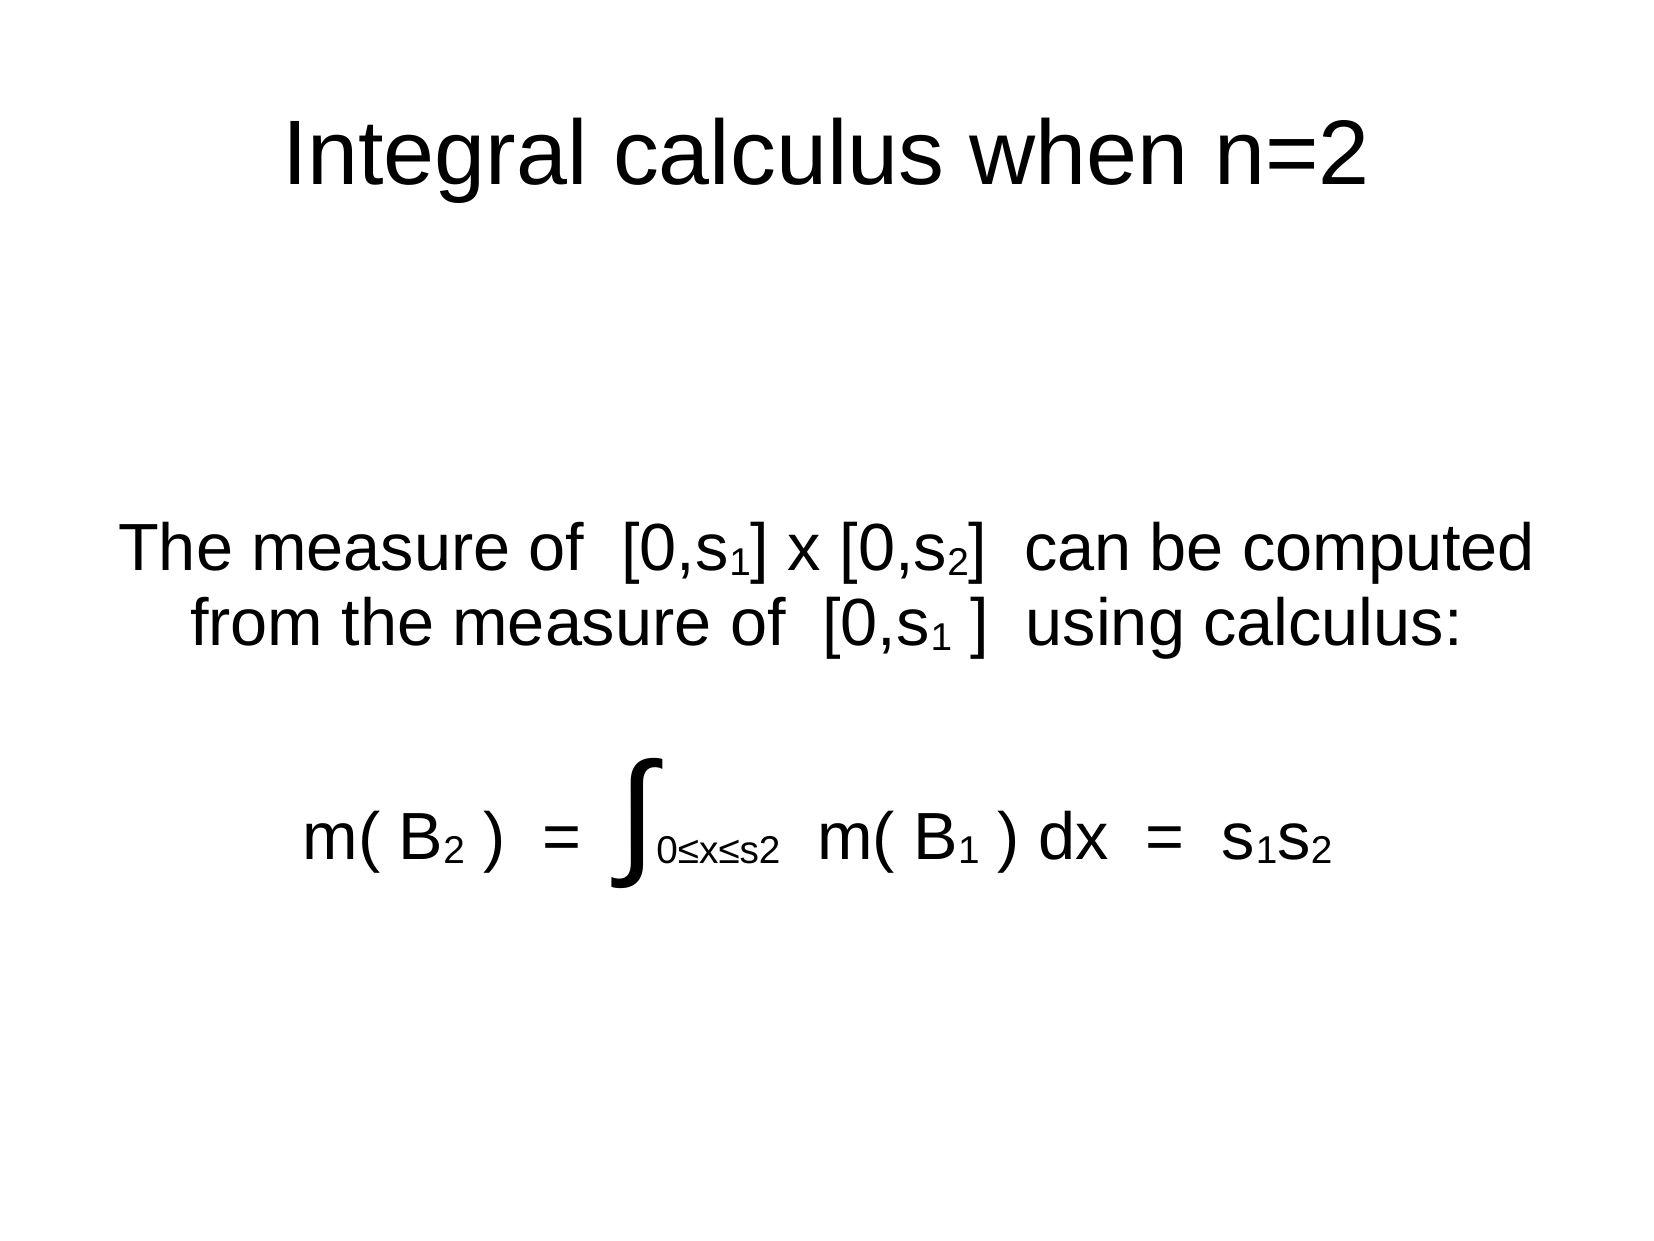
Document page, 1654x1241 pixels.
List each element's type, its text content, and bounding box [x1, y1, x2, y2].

subtitle The measure of [0,s1] x [0,s2] can be computed from the measure of [0,s1 ] using calculus: m( B2 ) = ∫0≤x≤s2 m( B1 ) dx = s1s2 [82, 297, 1571, 1102]
title Integral calculus when n=2 [82, 56, 1571, 250]
